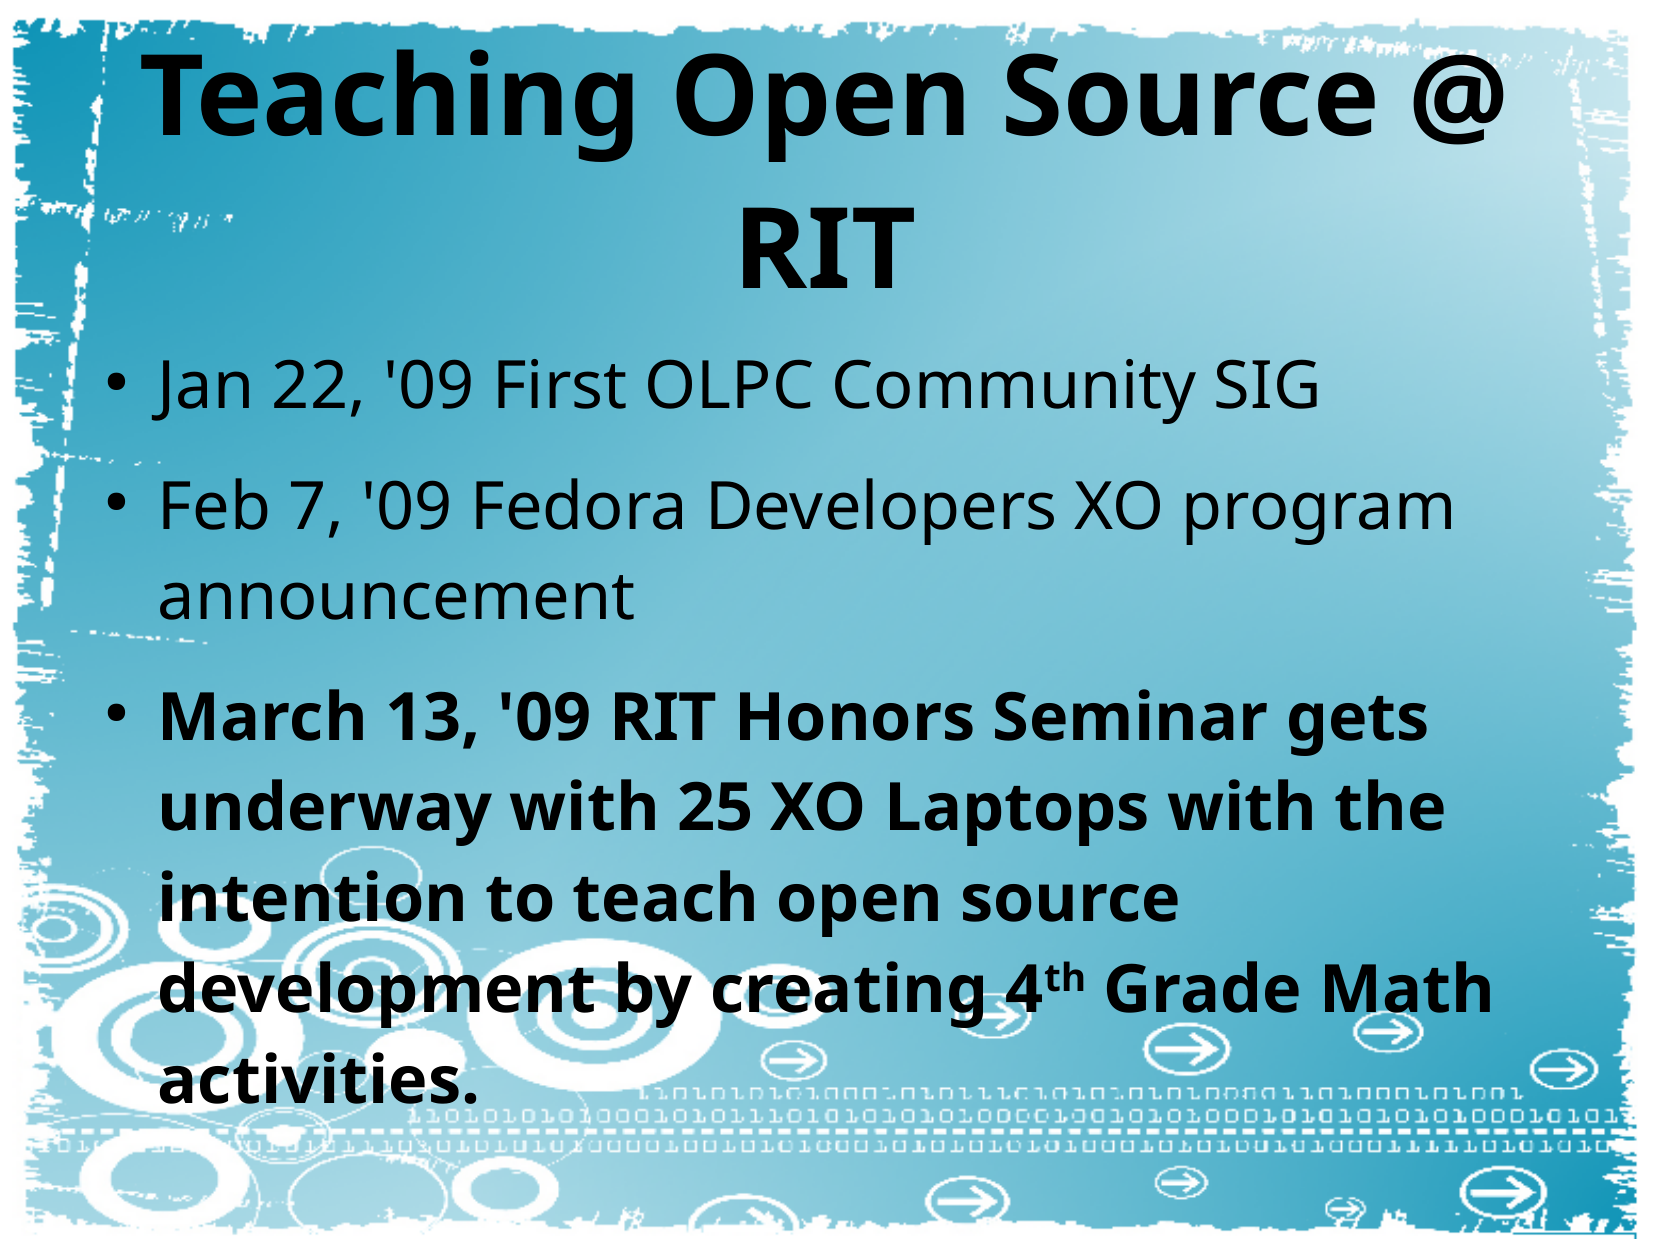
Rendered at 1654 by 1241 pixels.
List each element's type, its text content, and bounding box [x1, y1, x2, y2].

picture [1, 1, 1652, 1239]
list Jan 22, '09 First OLPC Community SIG Feb 7, '09 Fedora Developers XO program announcement March 13, '09 RIT Honors Seminar gets underway with 25 XO Laptops with the intention to teach open source development by creating 4th Grade Math activities. [86, 337, 1576, 1196]
title Teaching Open Source @ RIT [37, 44, 1613, 293]
